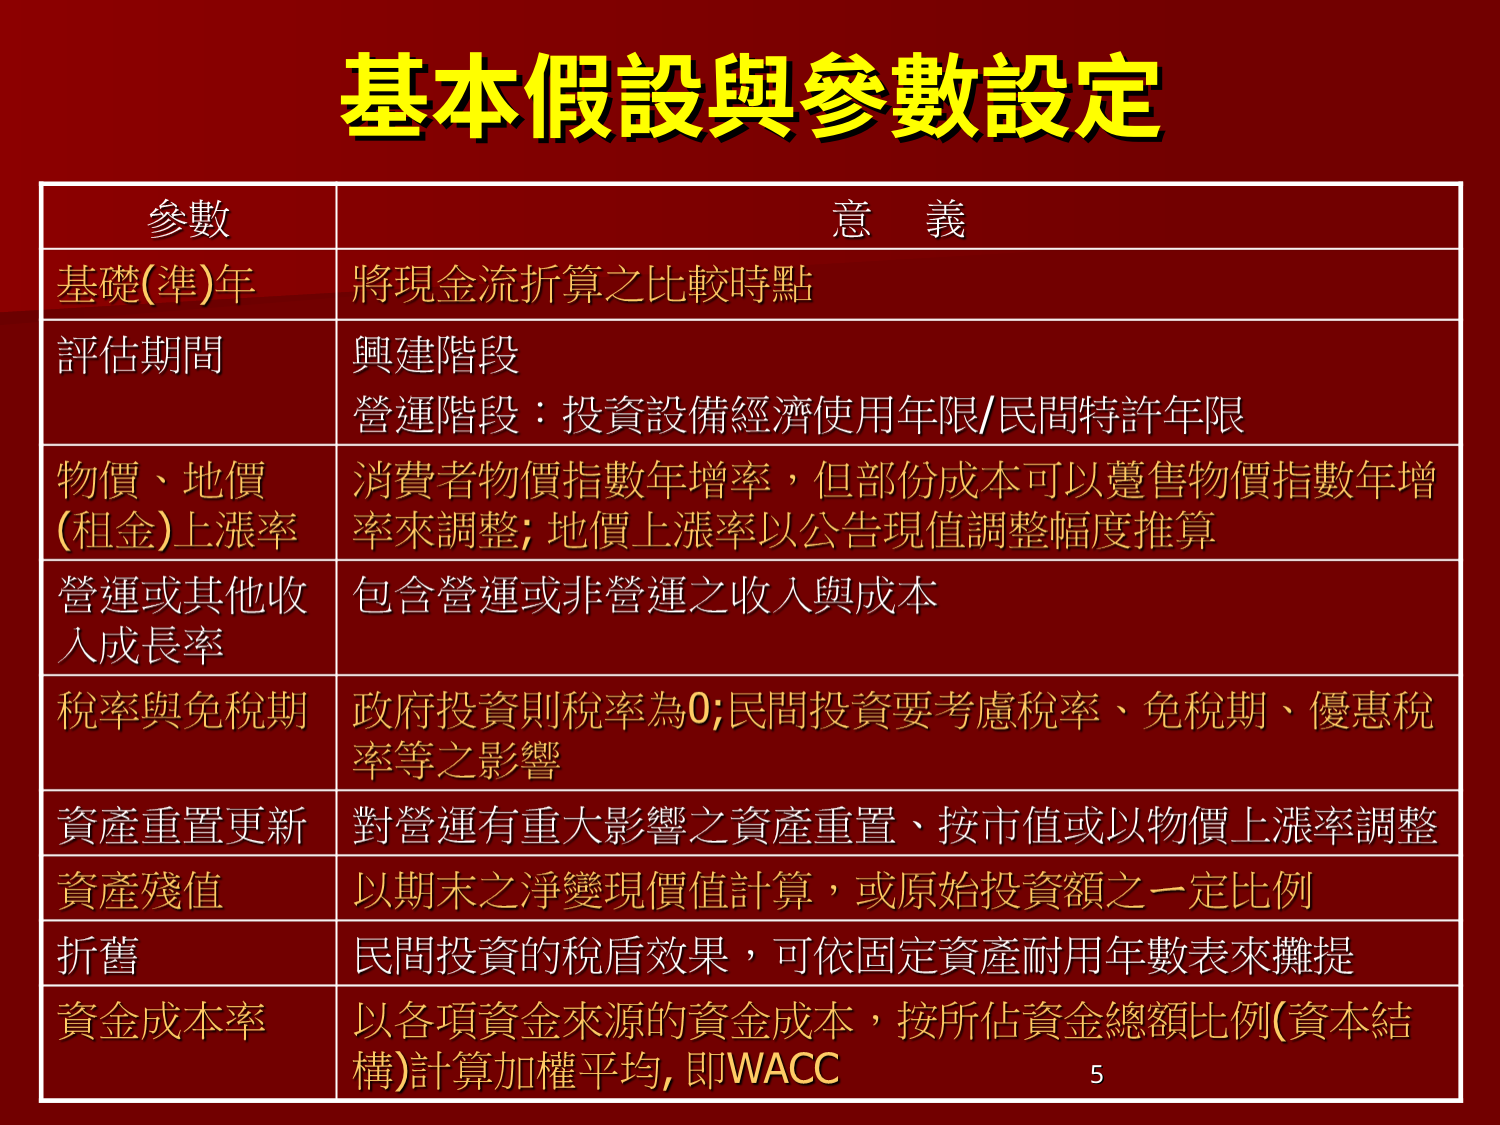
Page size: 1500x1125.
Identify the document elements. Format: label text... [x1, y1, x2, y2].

picture [30, 178, 1468, 1123]
title 基本假設與參數設定 [76, 0, 1427, 178]
